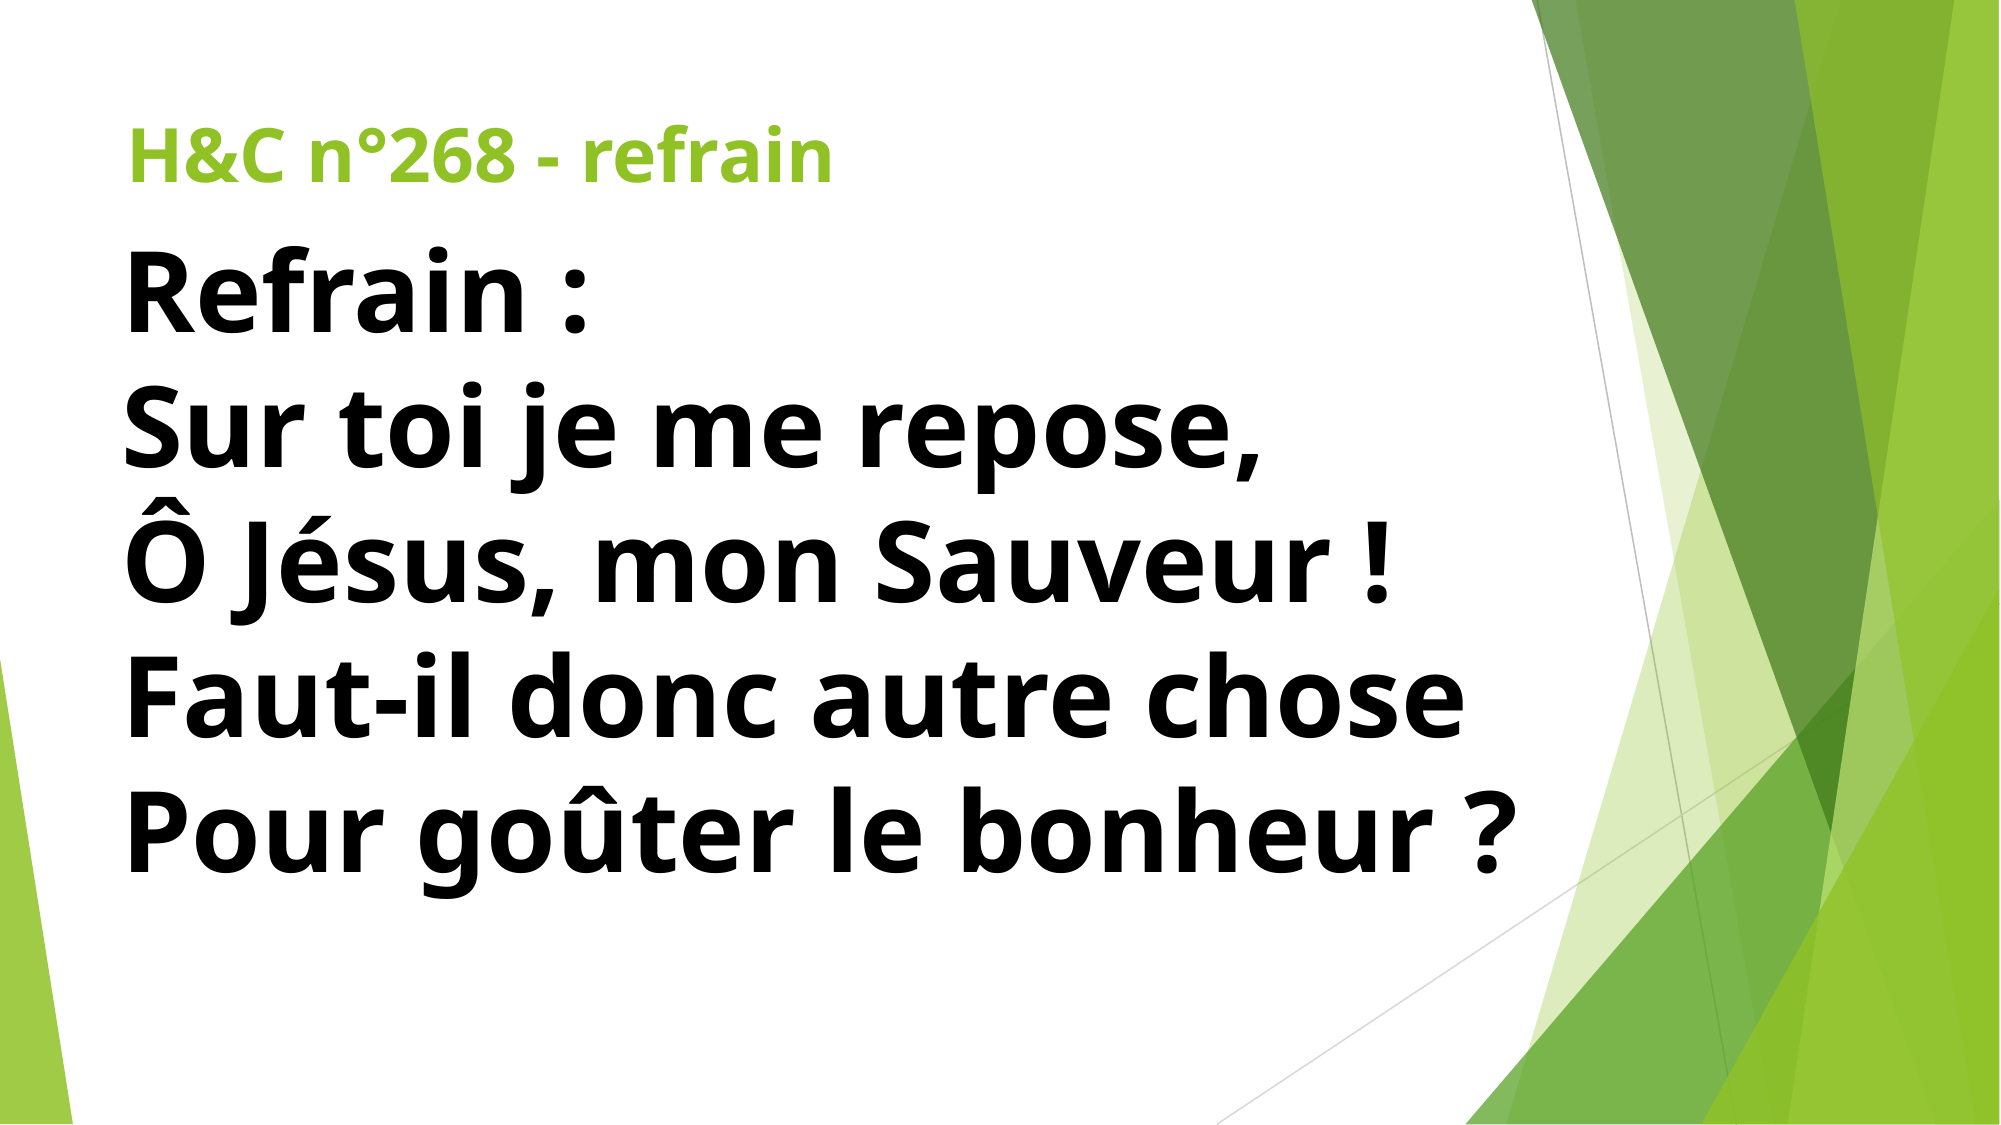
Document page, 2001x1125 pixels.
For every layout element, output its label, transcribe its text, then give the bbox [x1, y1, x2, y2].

text_box Refrain : Sur toi je me repose, Ô Jésus, mon Sauveur ! Faut-il donc autre chose Pour goûter le bonheur ? [106, 213, 1973, 1037]
text_box H&C n°268 - refrain [111, 99, 1522, 213]
